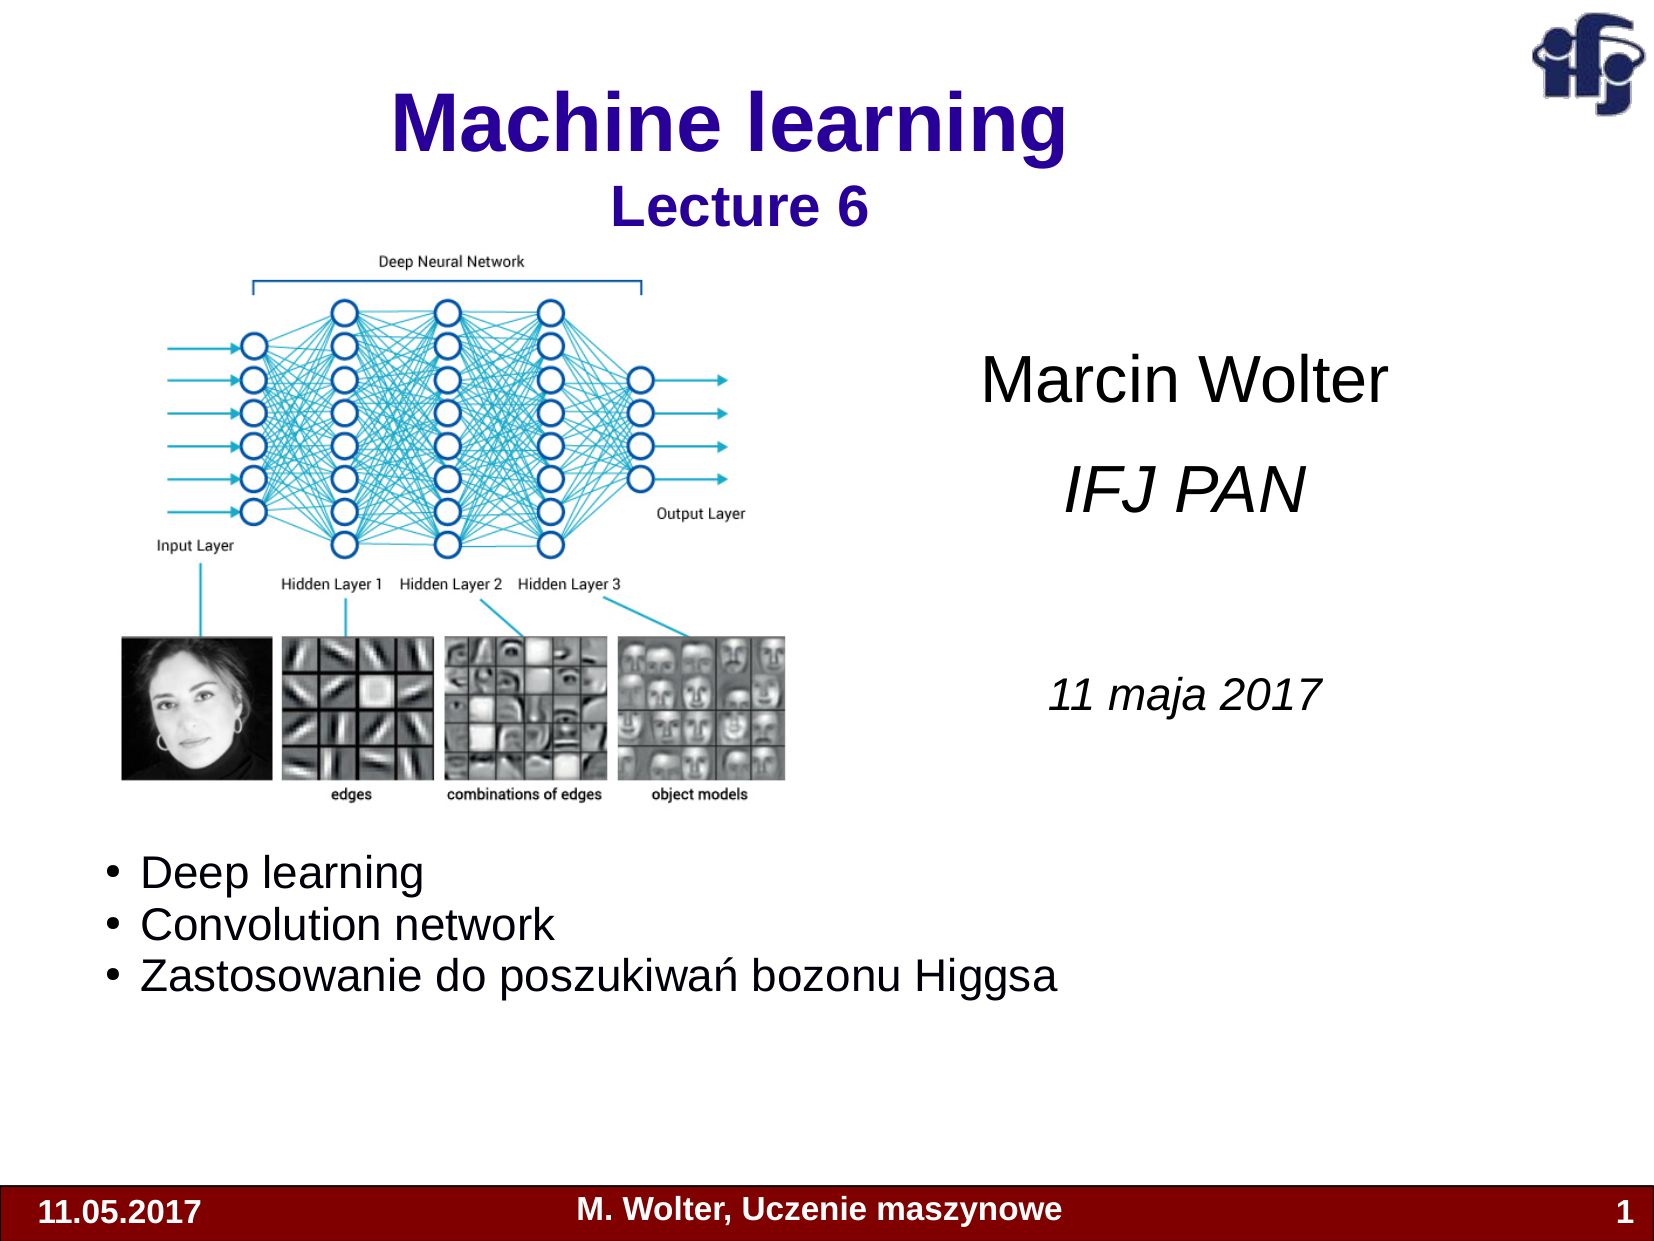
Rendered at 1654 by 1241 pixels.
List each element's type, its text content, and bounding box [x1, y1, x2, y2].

subtitle Marcin Wolter IFJ PAN 11 maja 2017 [811, 290, 1591, 766]
picture [90, 239, 811, 832]
title Machine learning Lecture 6 [82, 49, 1250, 257]
picture [1525, 0, 1654, 129]
text_box Deep learning Convolution network Zastosowanie do poszukiwań bozonu Higgsa [90, 840, 1516, 1141]
